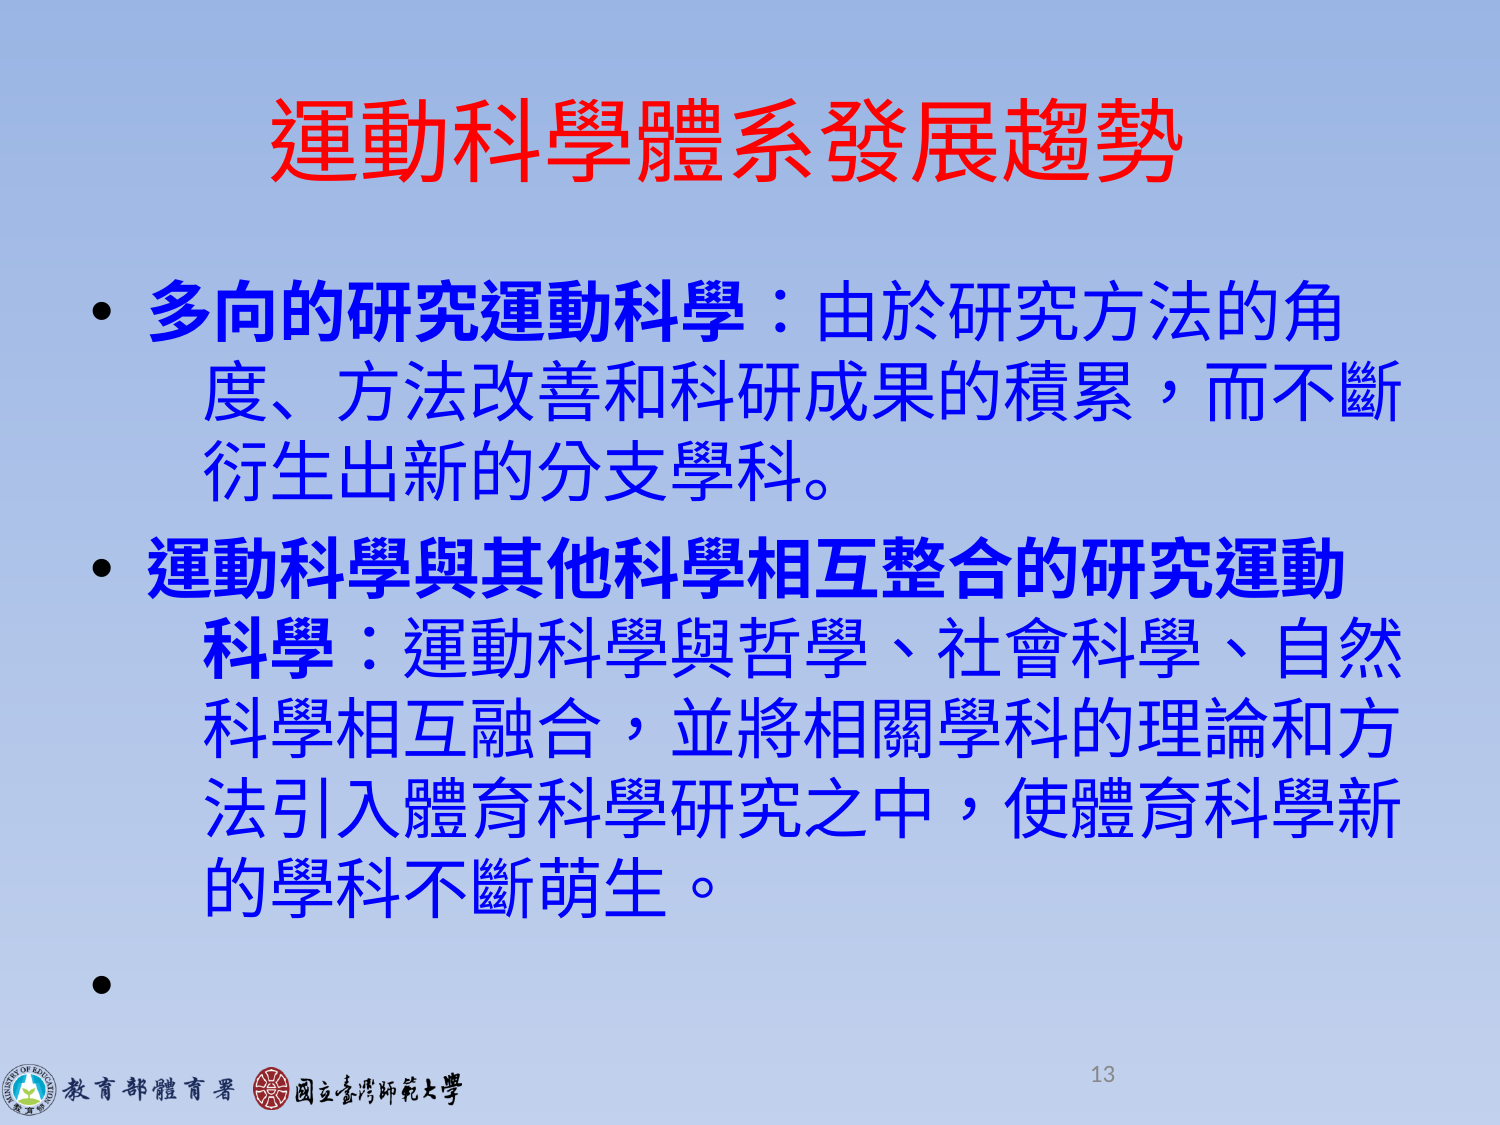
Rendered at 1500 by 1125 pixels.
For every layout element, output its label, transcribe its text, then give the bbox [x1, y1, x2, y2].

list 多向的研究運動科學：由於研究方法的角度、方法改善和科研成果的積累，而不斷衍生出新的分支學科。 運動科學與其他科學相互整合的研究運動科學：運動科學與哲學、社會科學、自然科學相互融合，並將相關學科的理論和方法引入體育科學研究之中，使體育科學新的學科不斷萌生。 [75, 262, 1426, 1005]
title 運動科學體系發展趨勢 [75, 45, 1426, 233]
text_box [1074, 1042, 1426, 1103]
